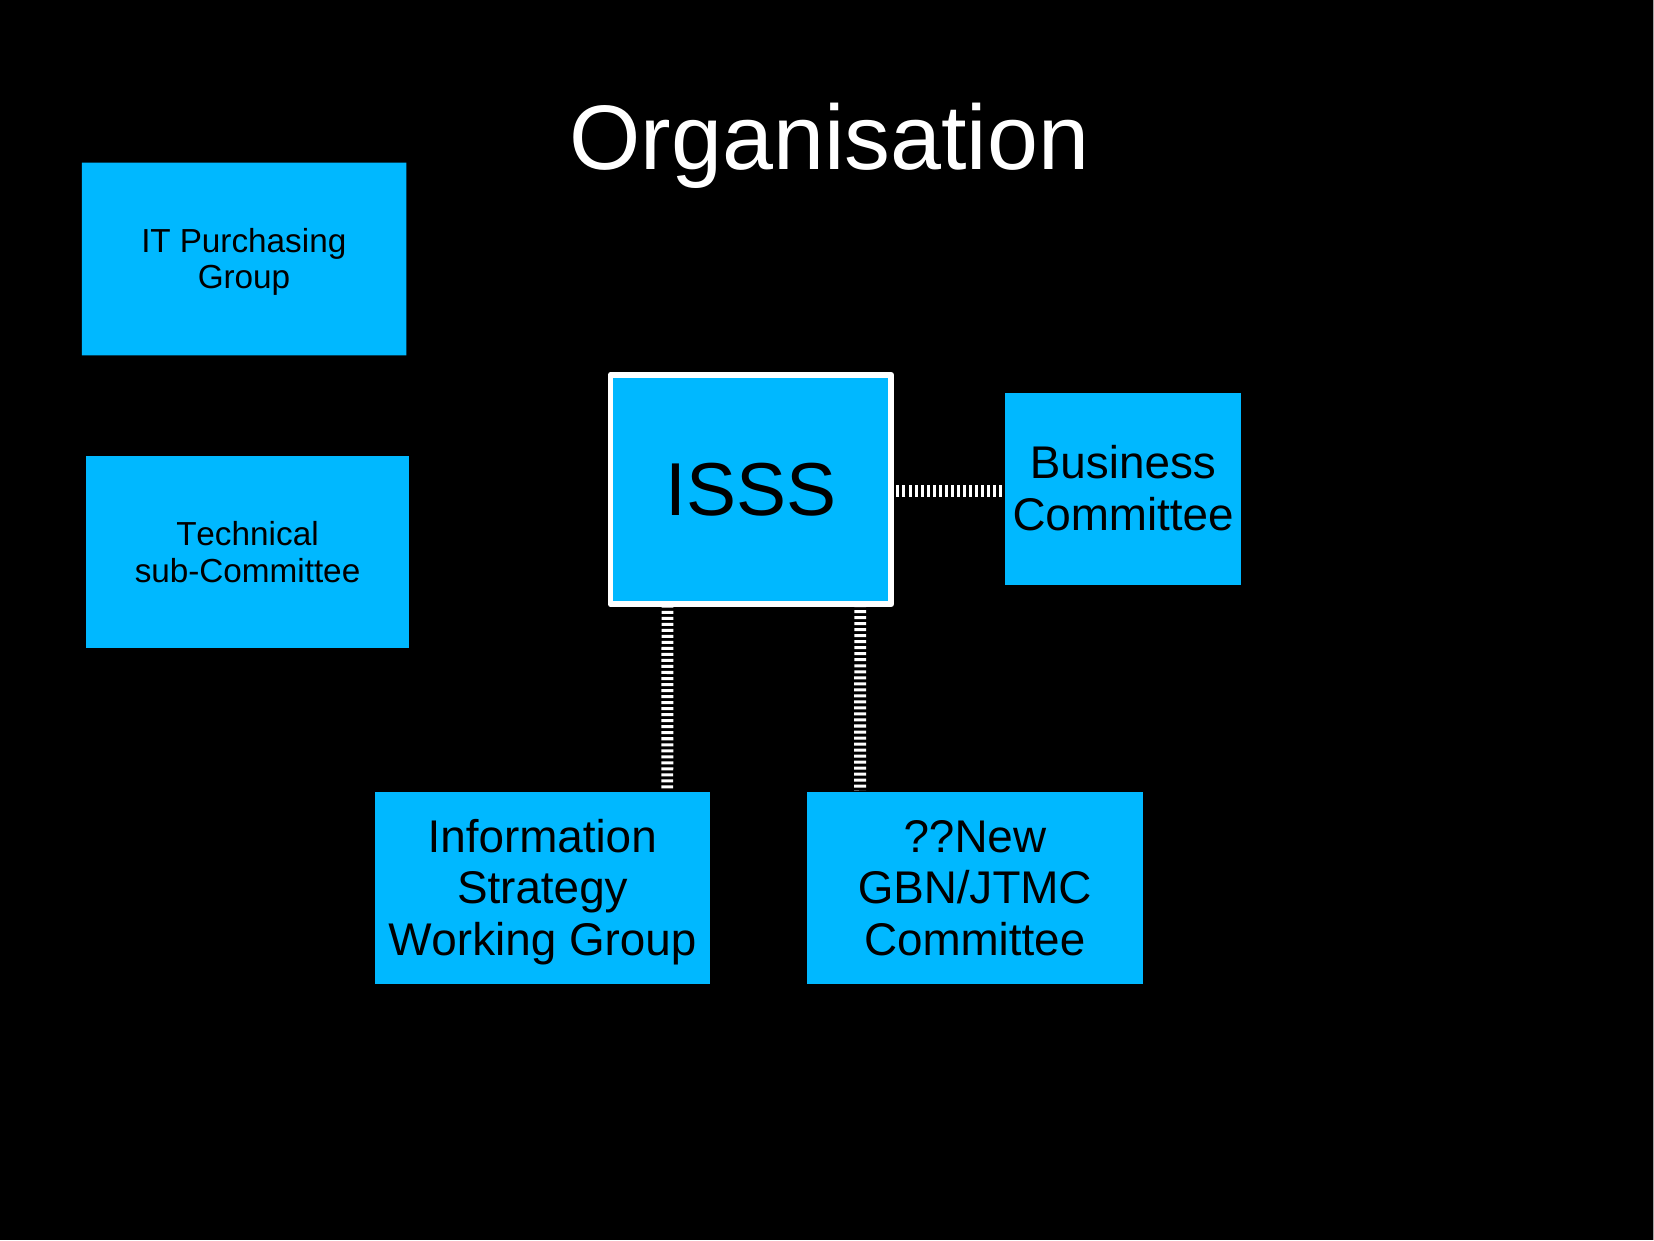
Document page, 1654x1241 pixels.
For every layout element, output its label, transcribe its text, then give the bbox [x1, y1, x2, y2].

text_box IT Purchasing Group [81, 162, 407, 356]
text_box ISSS [610, 374, 892, 605]
title Organisation [123, 34, 1536, 242]
text_box Information Strategy Working Group [374, 791, 711, 985]
text_box Business Committee [1004, 392, 1242, 586]
text_box ??New GBN/JTMC Committee [806, 791, 1144, 985]
text_box Technical sub-Committee [85, 455, 410, 649]
